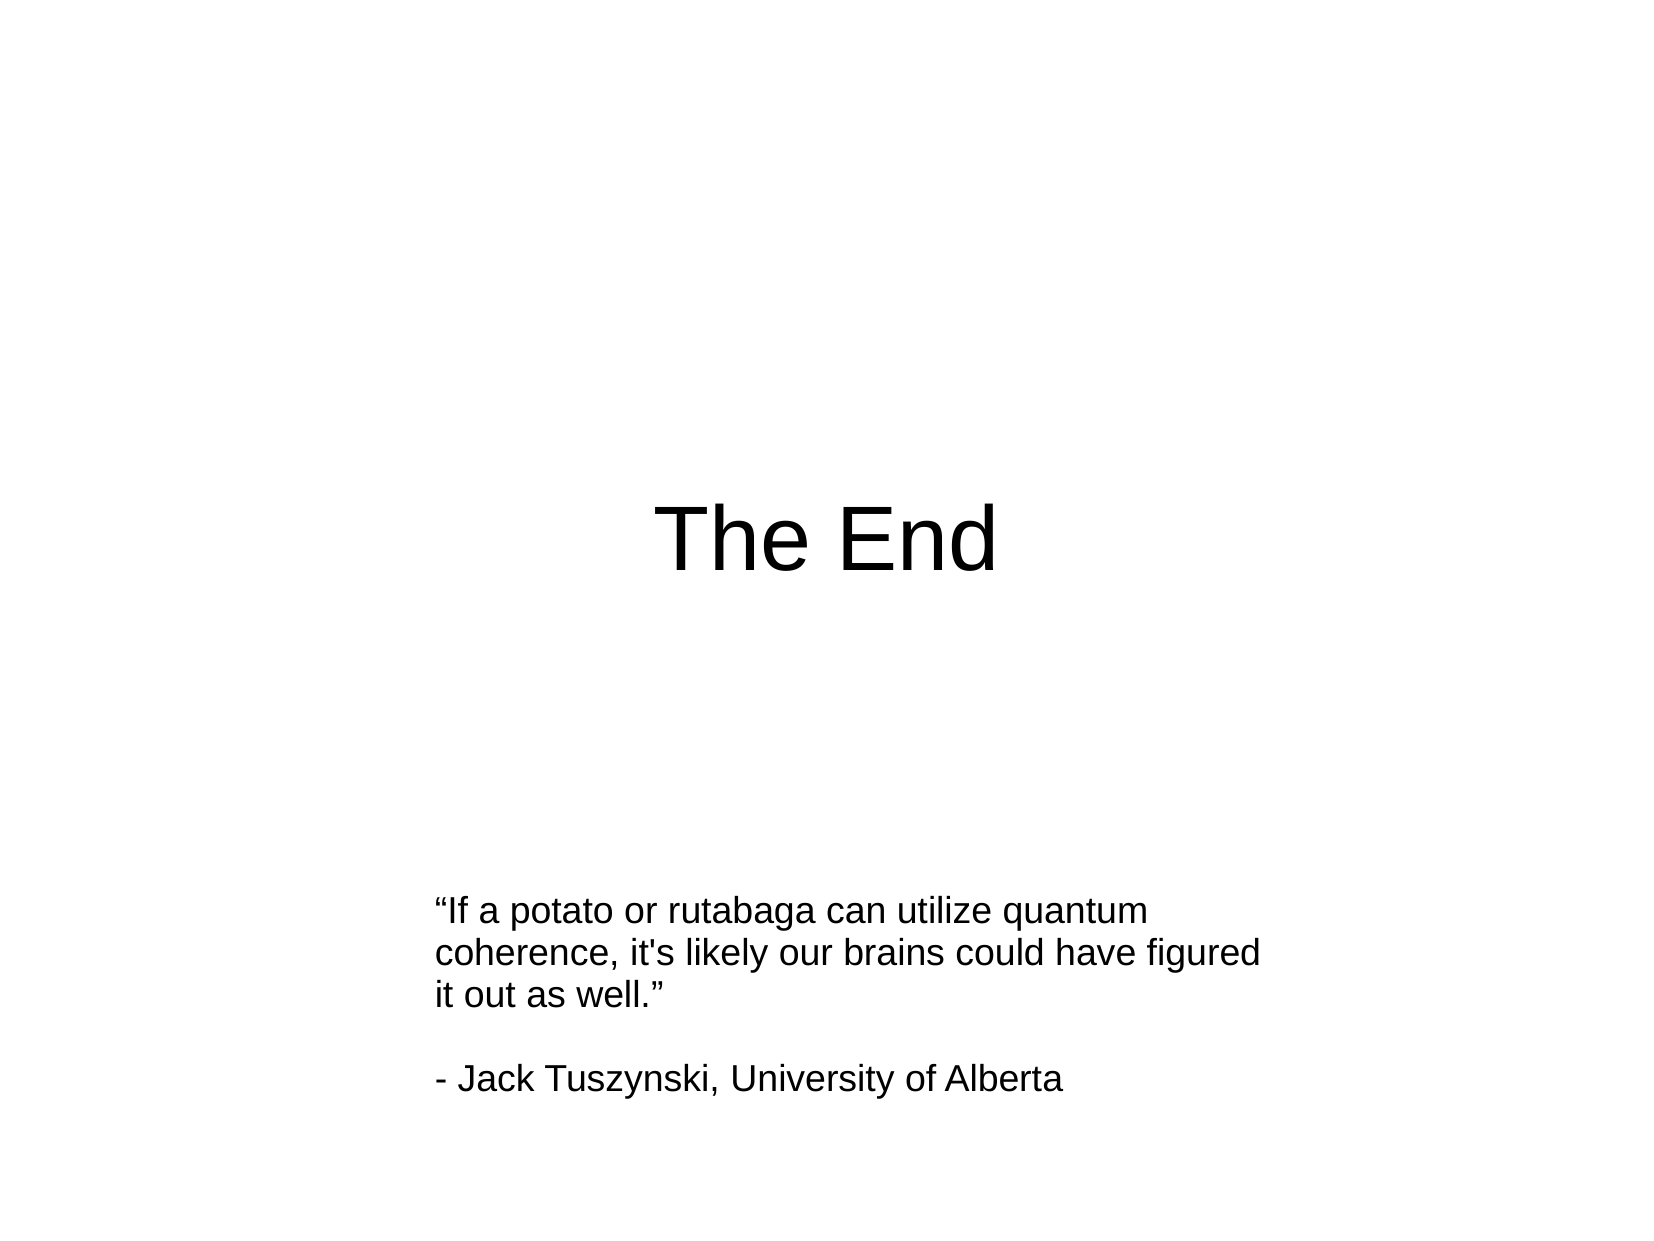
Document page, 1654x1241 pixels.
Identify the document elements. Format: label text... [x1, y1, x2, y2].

title The End [82, 435, 1571, 643]
text_box “If a potato or rutabaga can utilize quantum coherence, it's likely our brains could have figured it out as well.” - Jack Tuszynski, University of Alberta [420, 882, 1291, 1107]
